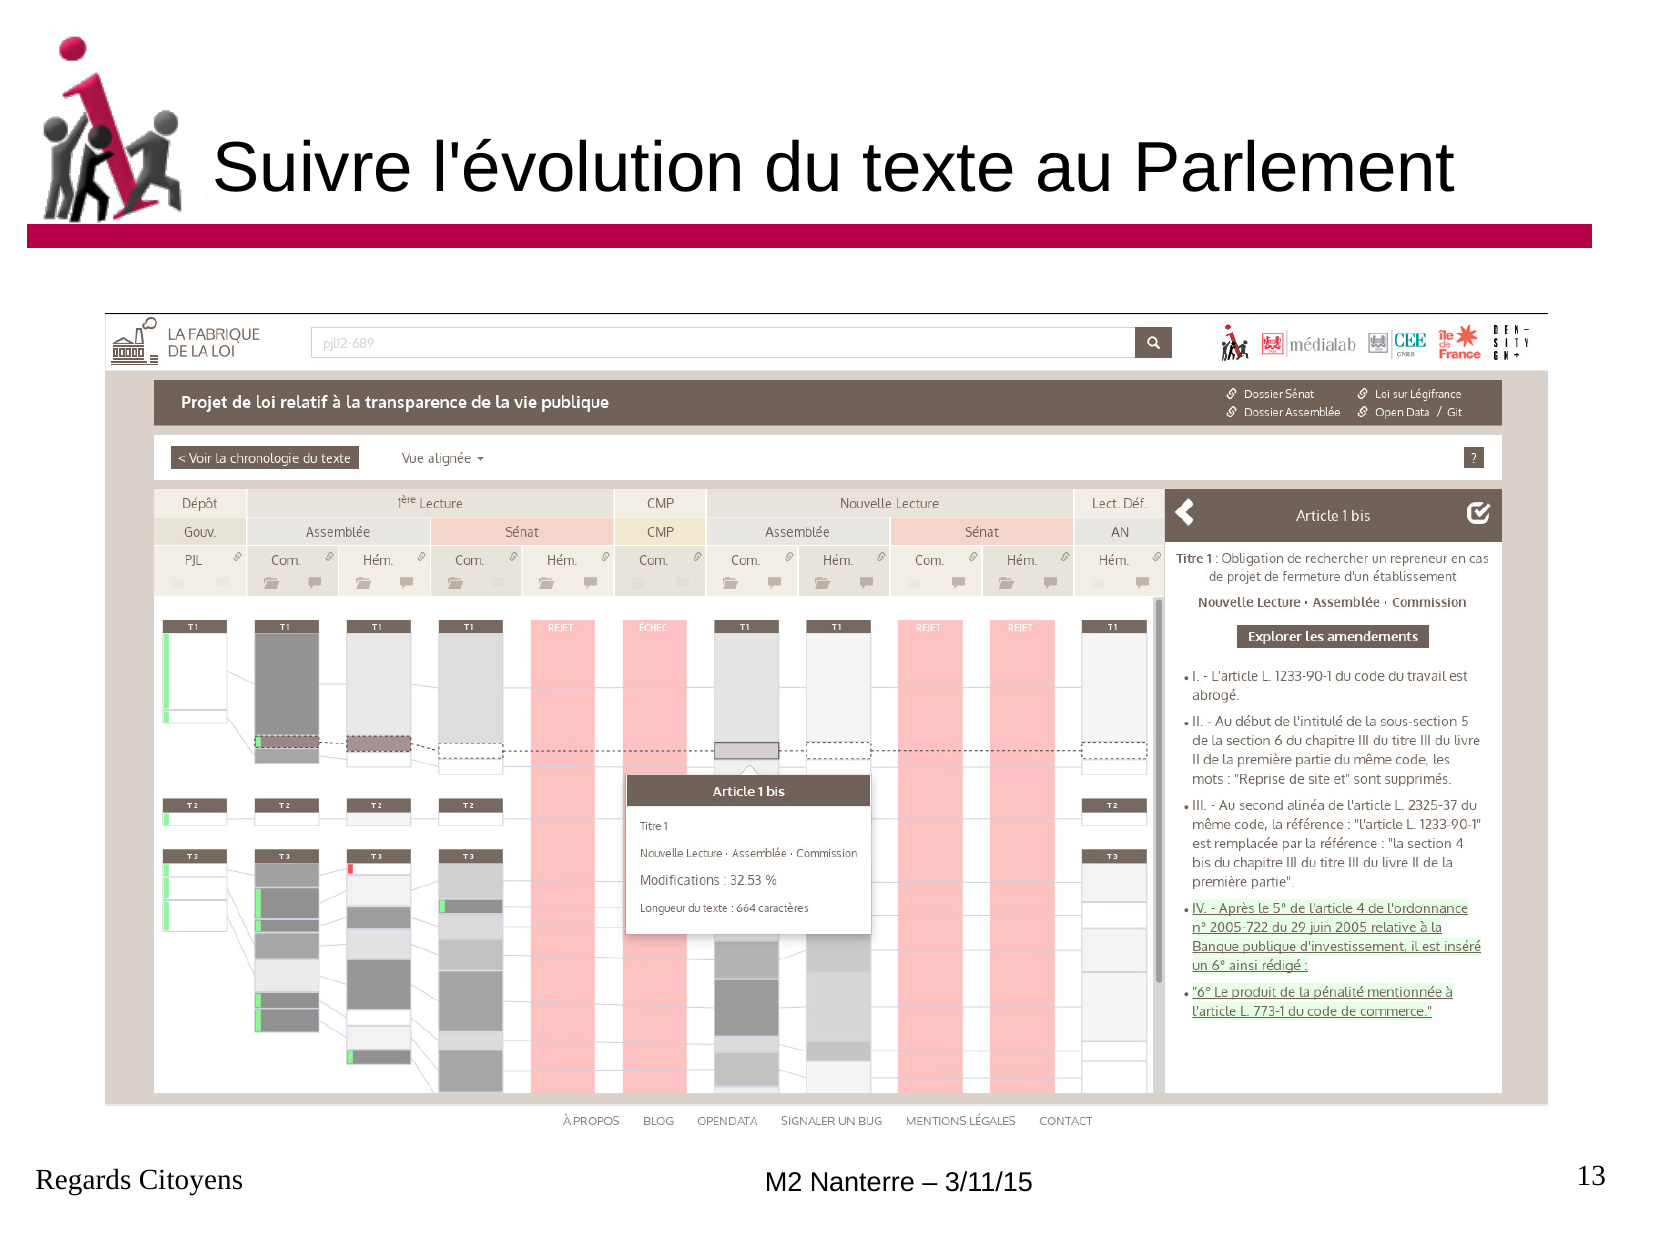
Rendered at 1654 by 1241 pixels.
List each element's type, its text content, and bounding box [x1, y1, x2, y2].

picture [27, 31, 208, 224]
picture [105, 313, 1548, 1133]
title Suivre l'évolution du texte au Parlement [212, 70, 1647, 264]
